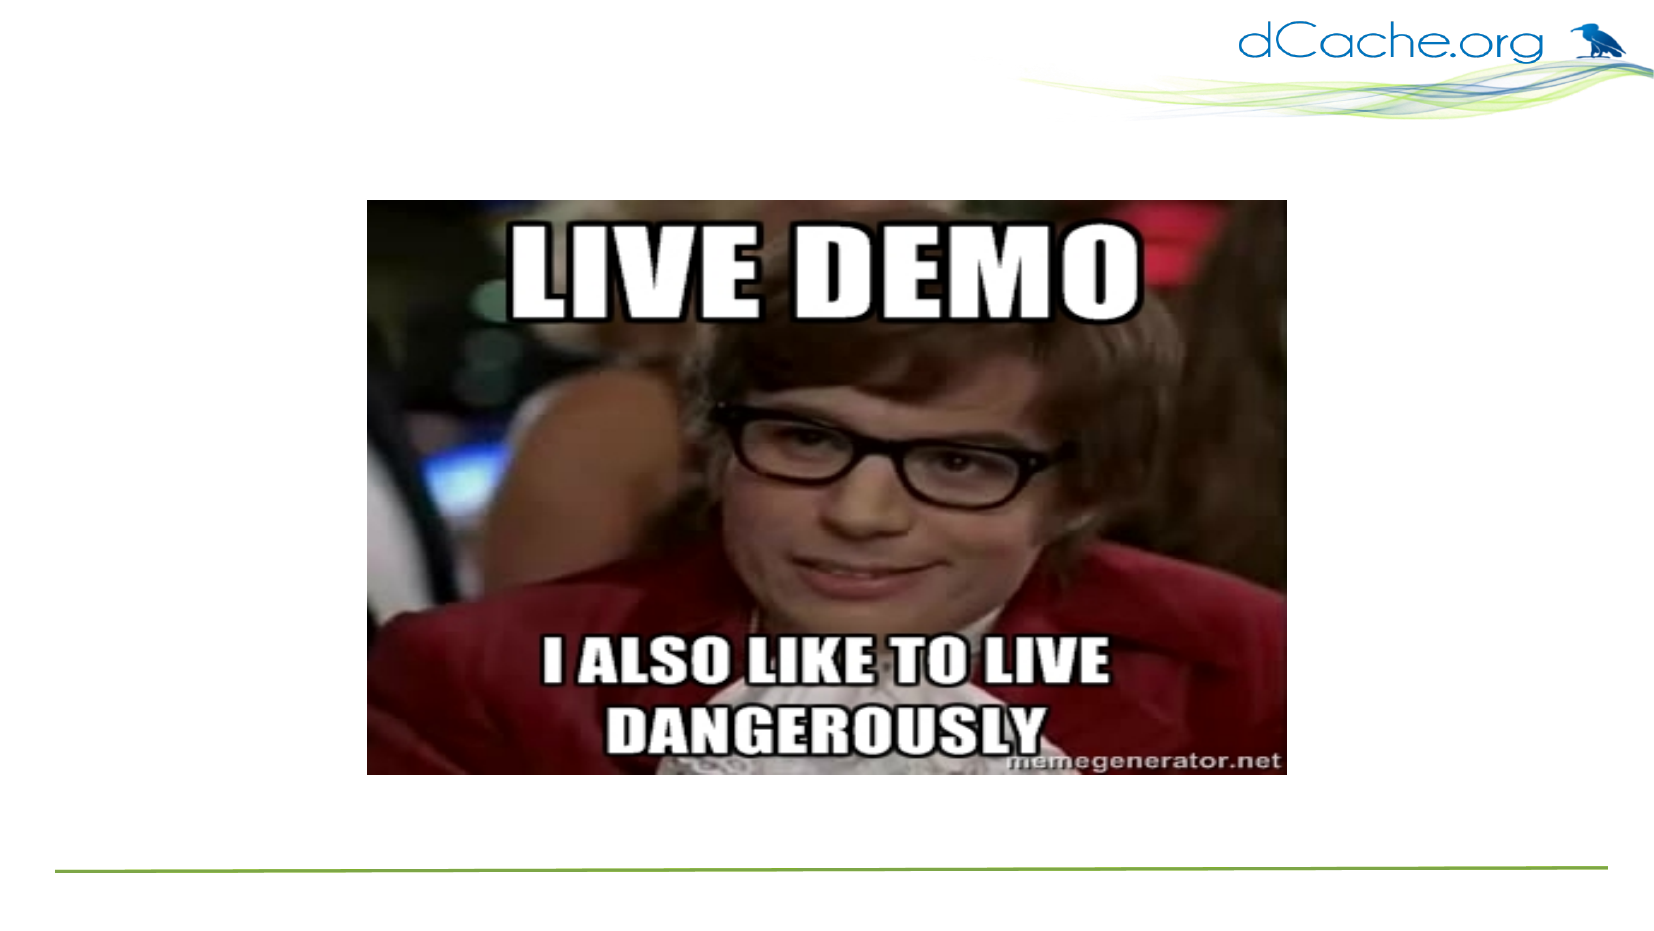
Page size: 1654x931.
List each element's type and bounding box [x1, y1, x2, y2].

picture [956, 12, 1654, 127]
picture [367, 200, 1287, 775]
